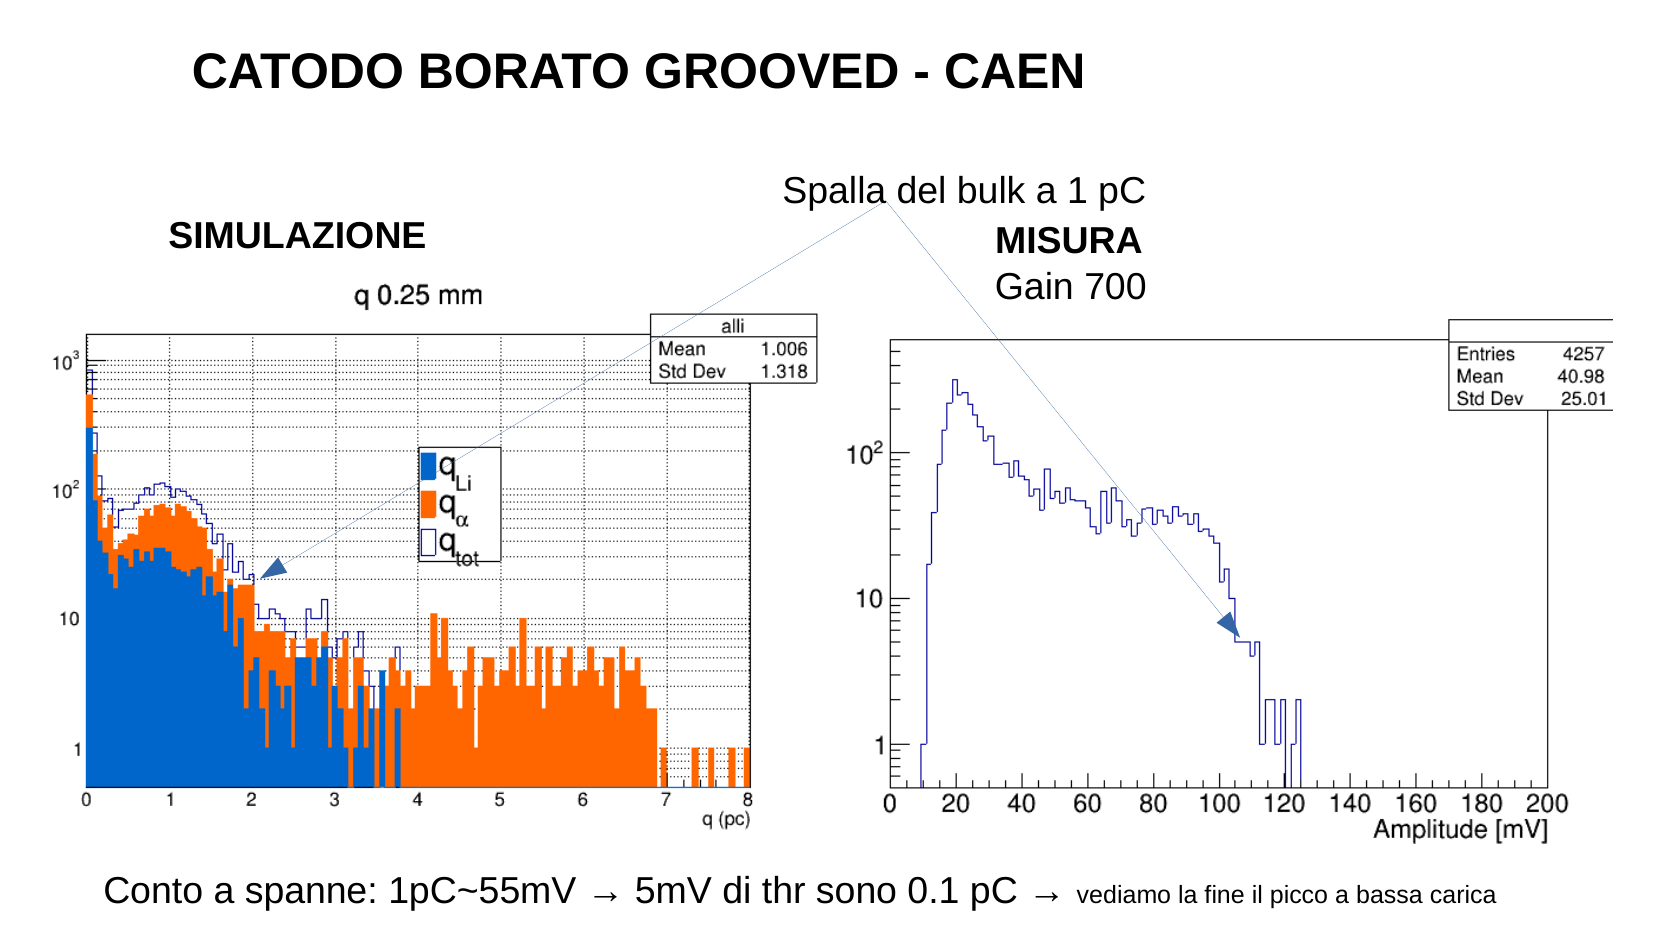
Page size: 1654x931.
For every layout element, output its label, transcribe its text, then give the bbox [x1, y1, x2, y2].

text_box Spalla del bulk a 1 pC [767, 161, 1162, 219]
text_box Conto a spanne: 1pC~55mV → 5mV di thr sono 0.1 pC → vediamo la fine il picco a bassa carica [88, 862, 1513, 920]
picture [4, 278, 833, 844]
text_box CATODO BORATO GROOVED - CAEN [177, 35, 1252, 162]
picture [844, 318, 1613, 845]
text_box Gain 700 [979, 257, 1162, 315]
text_box MISURA [980, 212, 1167, 270]
text_box SIMULAZIONE [153, 206, 442, 264]
